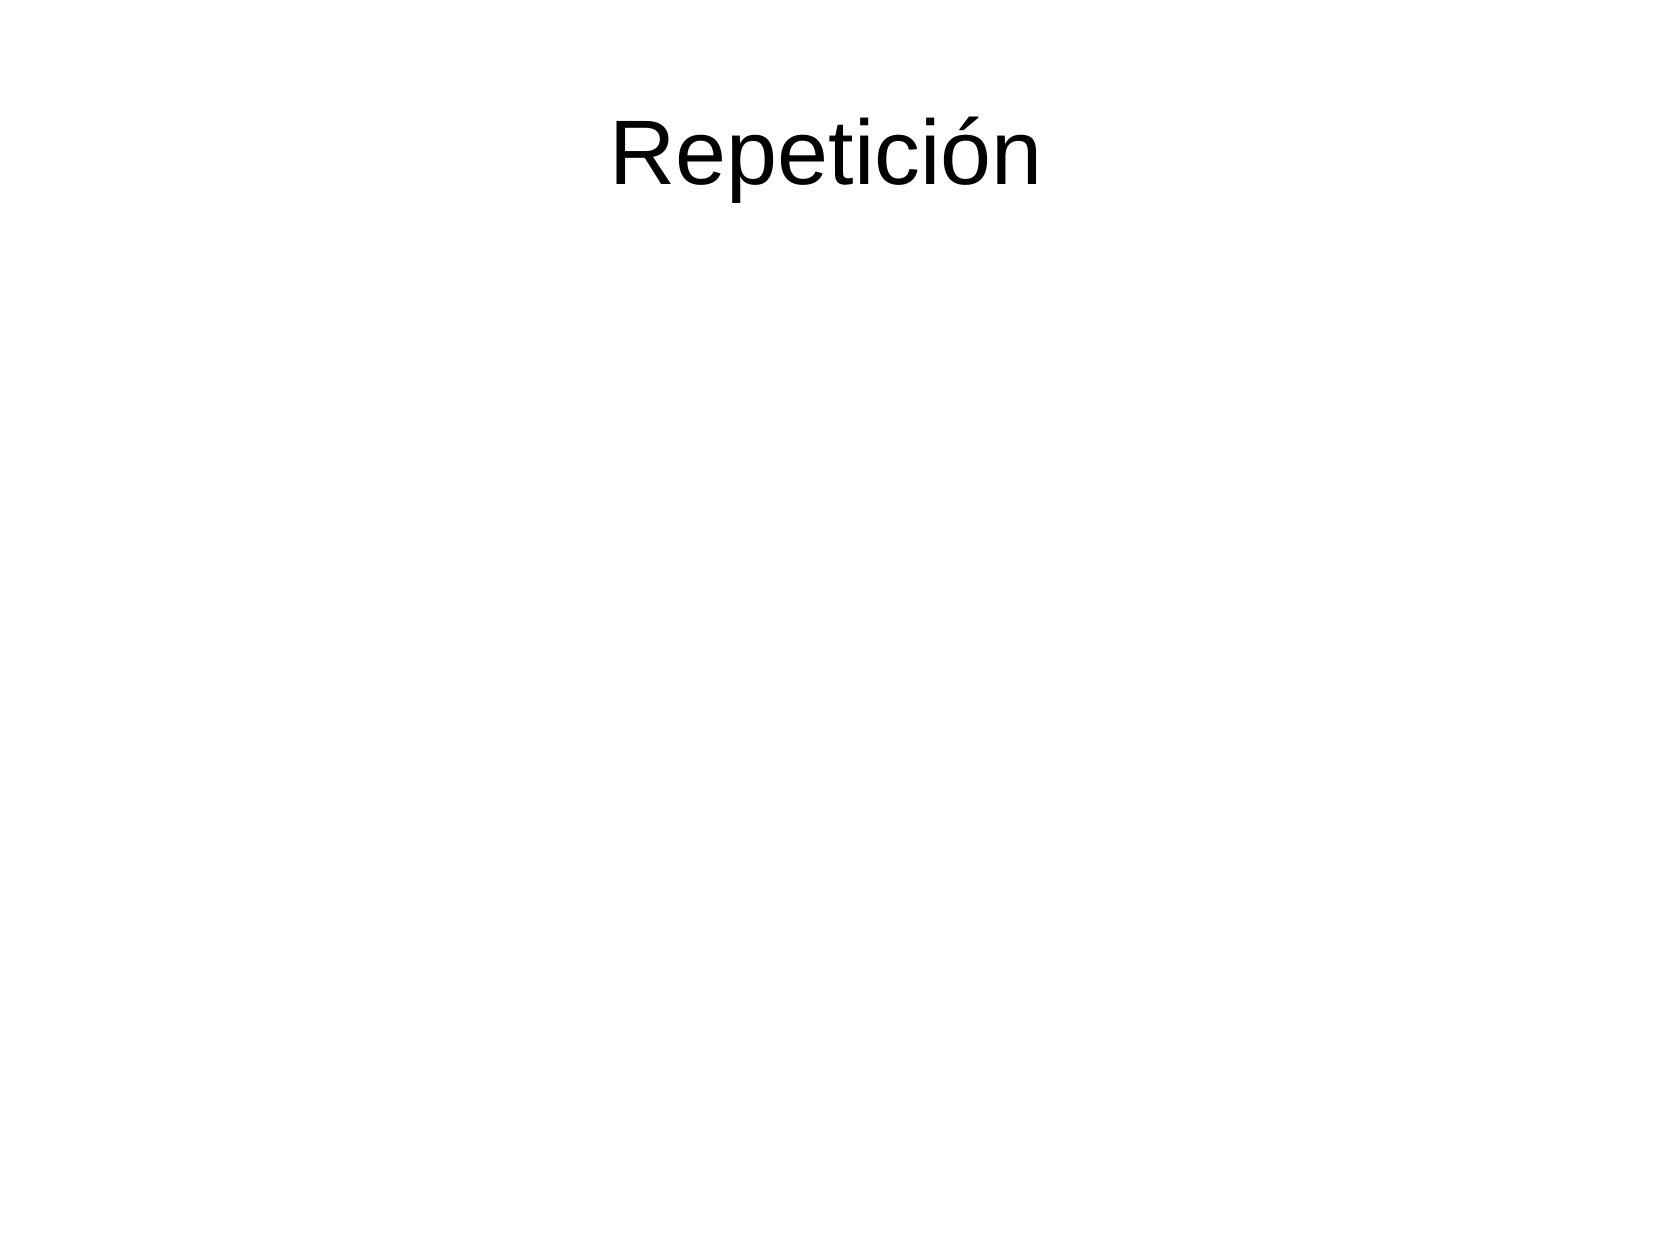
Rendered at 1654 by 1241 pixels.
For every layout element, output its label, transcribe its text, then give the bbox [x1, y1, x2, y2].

title Repetición [82, 49, 1571, 257]
